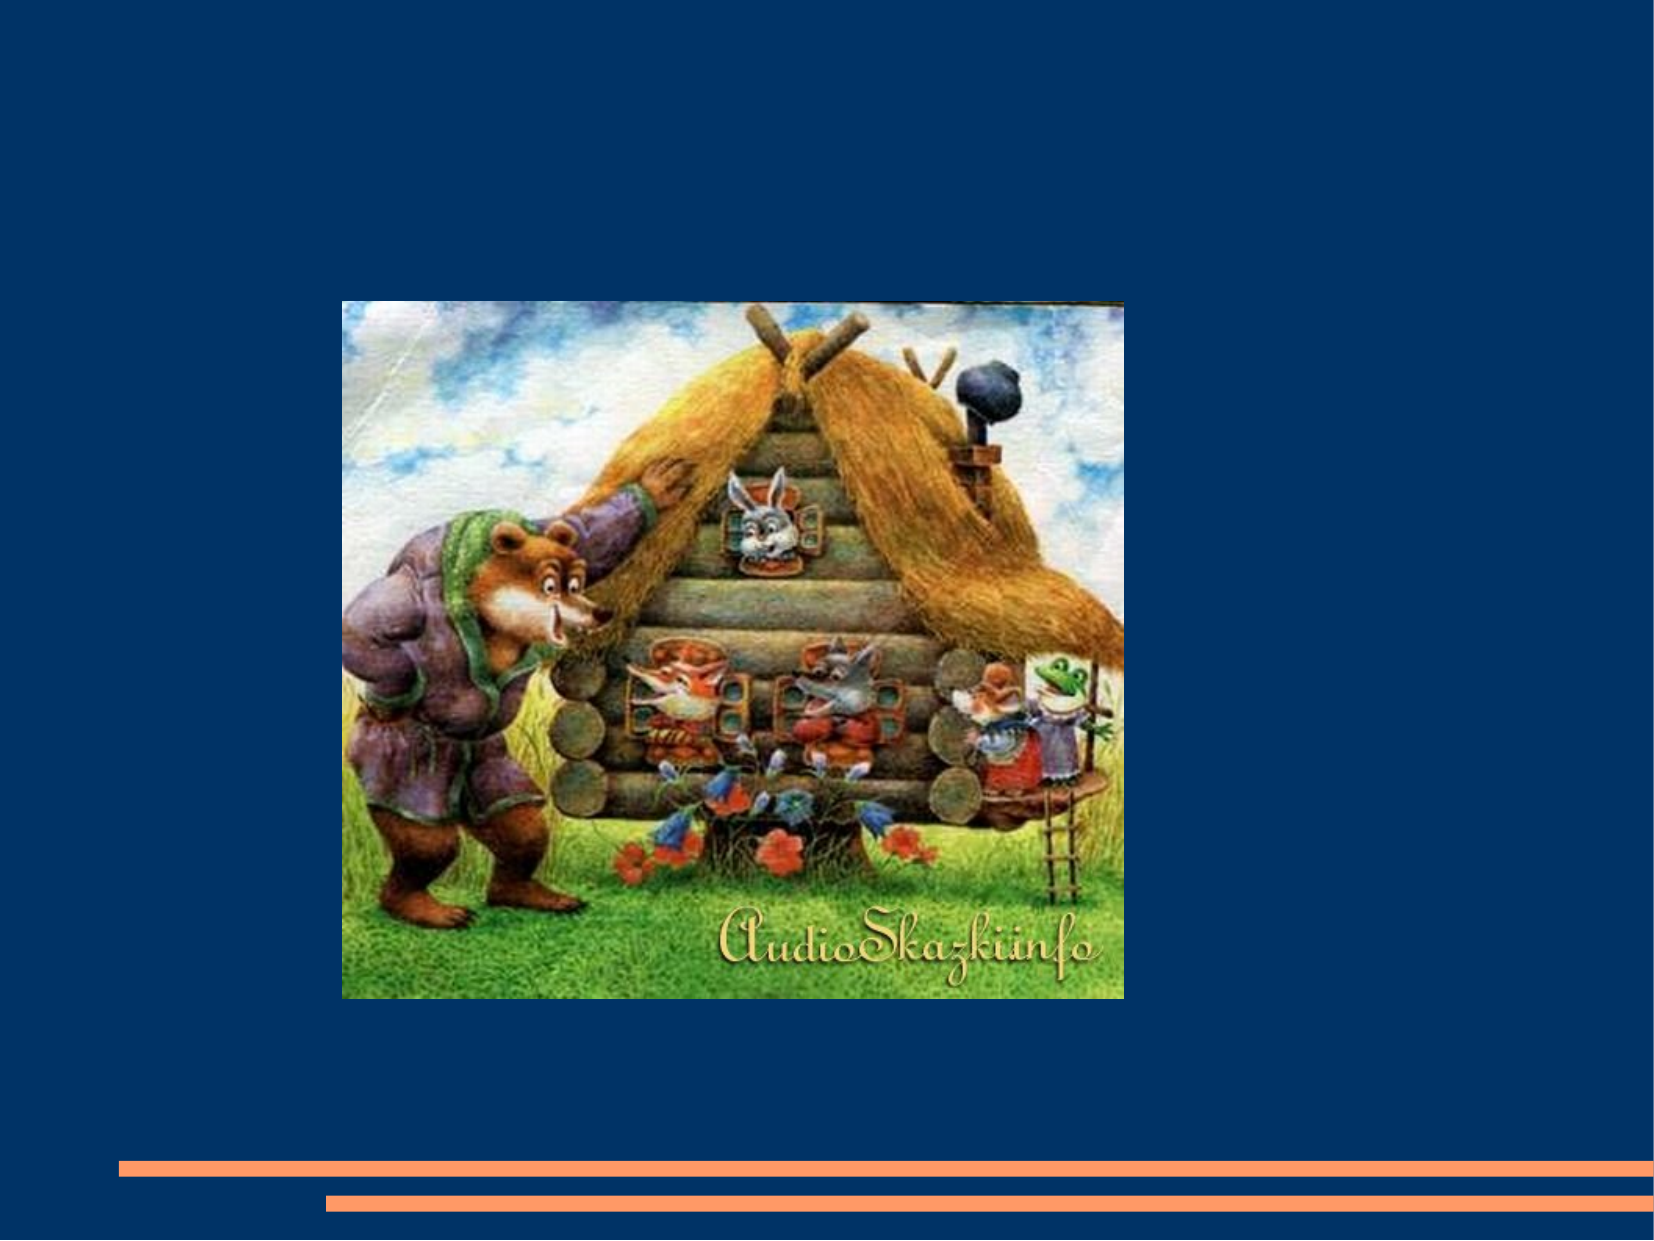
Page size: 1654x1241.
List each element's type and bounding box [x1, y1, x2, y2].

picture [342, 301, 1124, 999]
